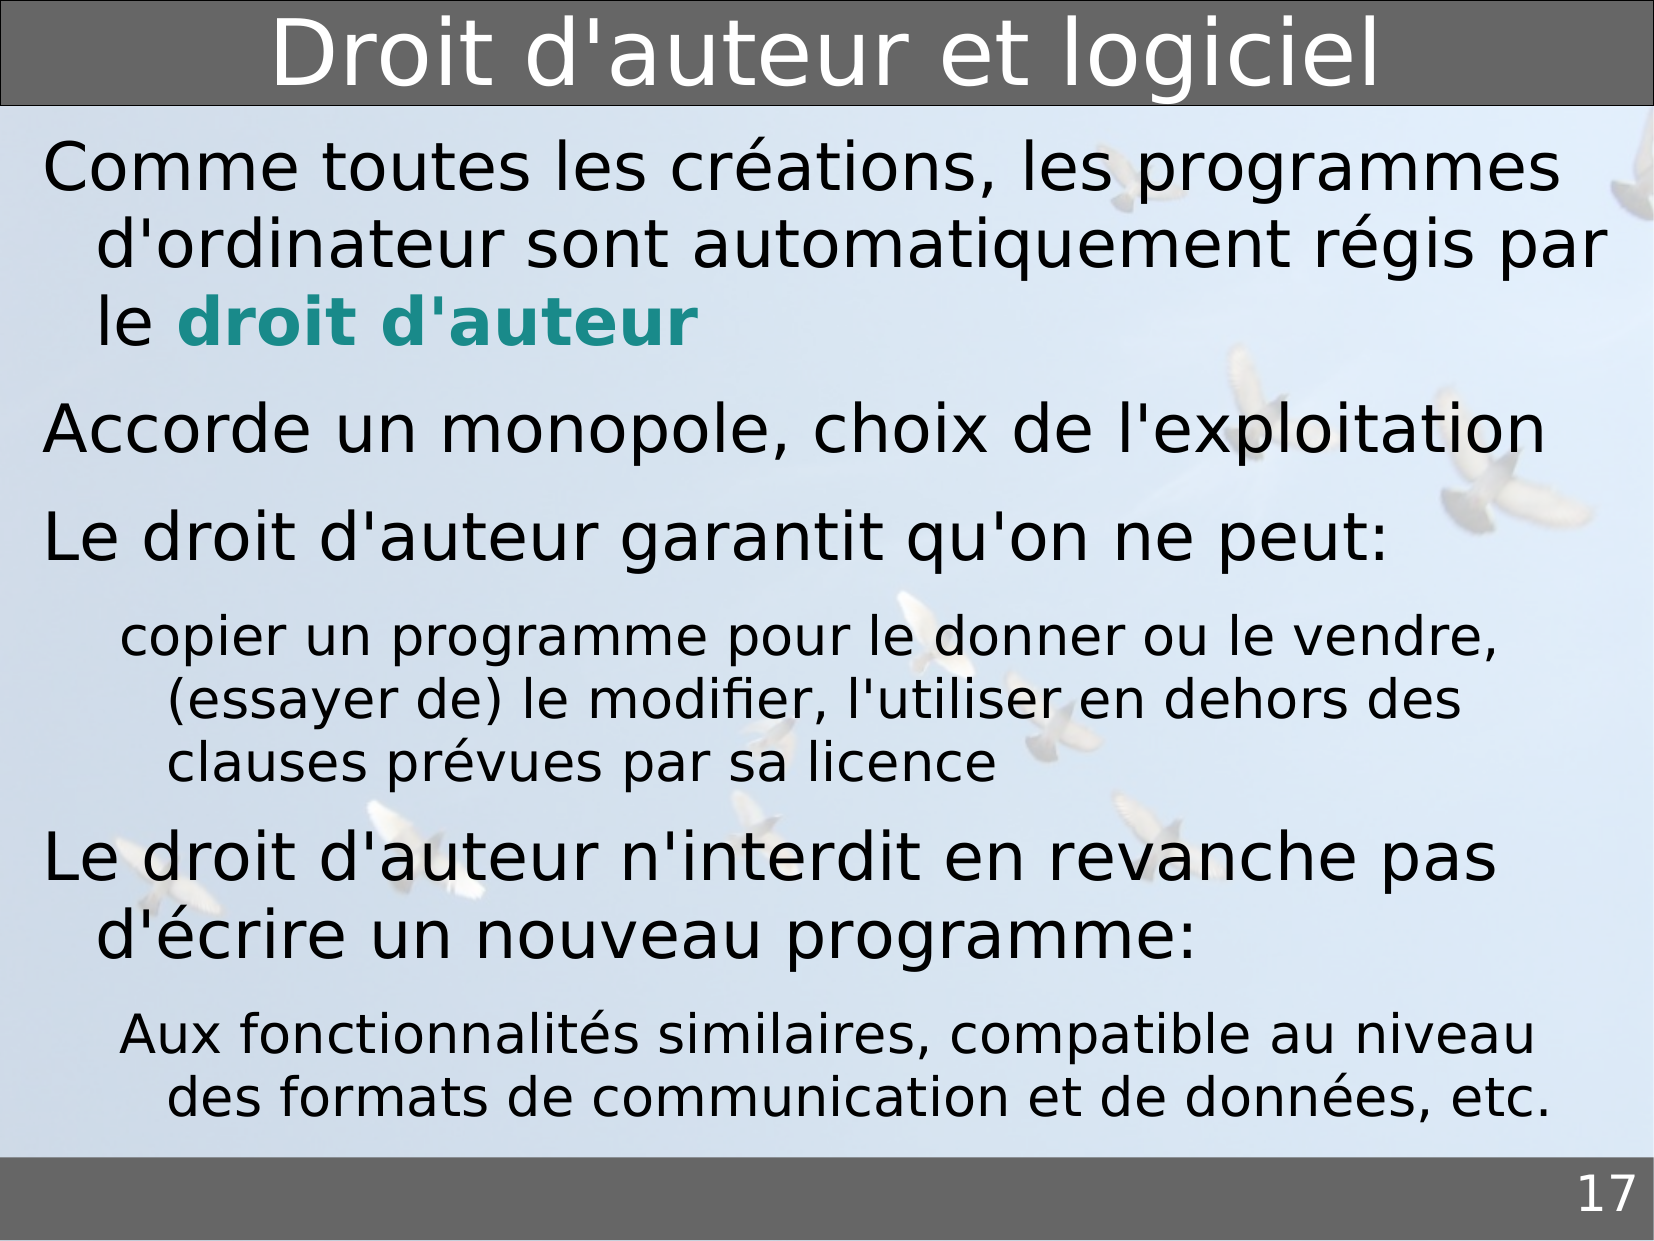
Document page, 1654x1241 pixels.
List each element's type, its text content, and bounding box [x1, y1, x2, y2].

title Droit d'auteur et logiciel [0, 0, 1654, 108]
list Comme toutes les créations, les programmes d'ordinateur sont automatiquement régis par le droit d'auteur Accorde un monopole, choix de l'exploitation Le droit d'auteur garantit qu'on ne peut: copier un programme pour le donner ou le vendre, (essayer de) le modifier, l'utiliser en dehors des clauses prévues par sa licence Le droit d'auteur n'interdit en revanche pas d'écrire un nouveau programme: Aux fonctionnalités similaires, compatible au niveau des formats de communication et de données, etc. [24, 128, 1621, 1136]
